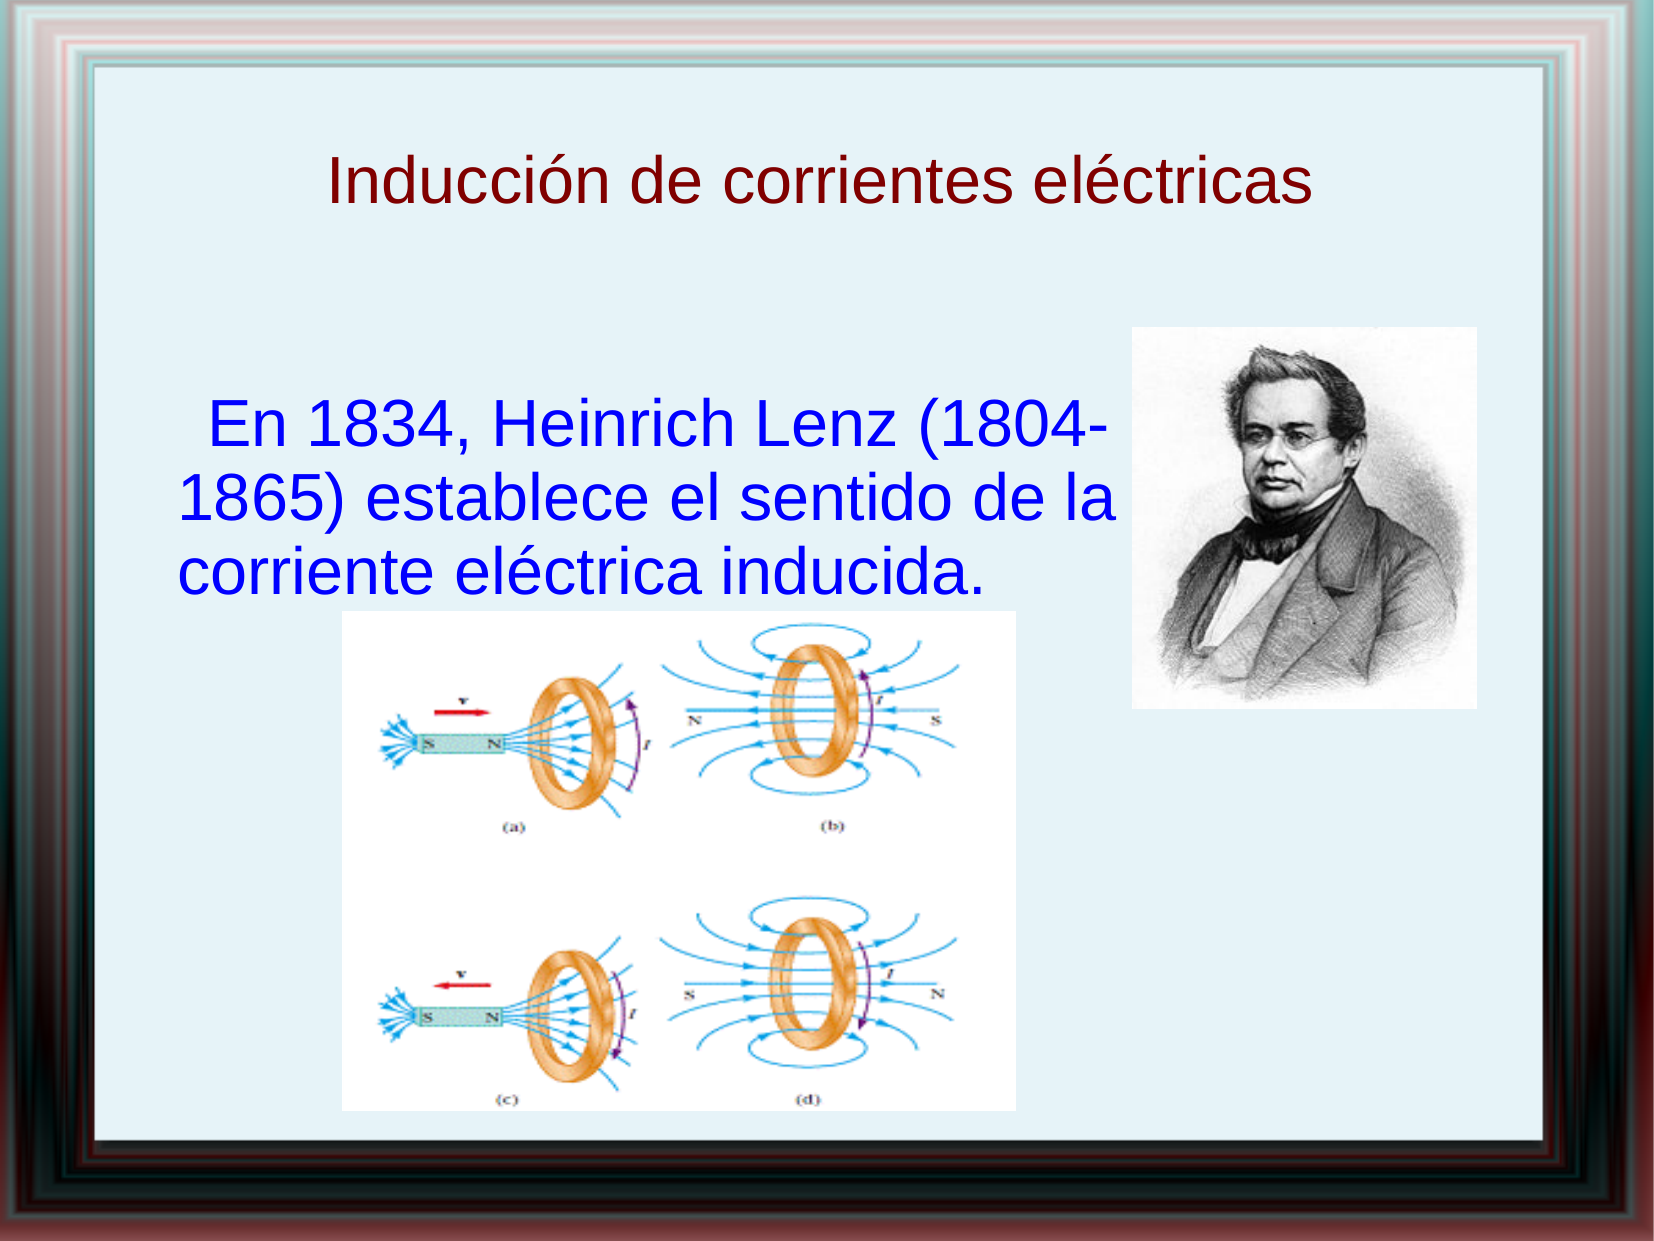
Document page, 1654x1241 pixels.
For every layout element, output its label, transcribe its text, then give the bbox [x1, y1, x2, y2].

text_box Inducción de corrientes eléctricas [271, 141, 1371, 217]
text_box En 1834, Heinrich Lenz (1804-1865) establece el sentido de la corriente eléctrica inducida. [177, 318, 1123, 674]
picture [0, 0, 1654, 1241]
